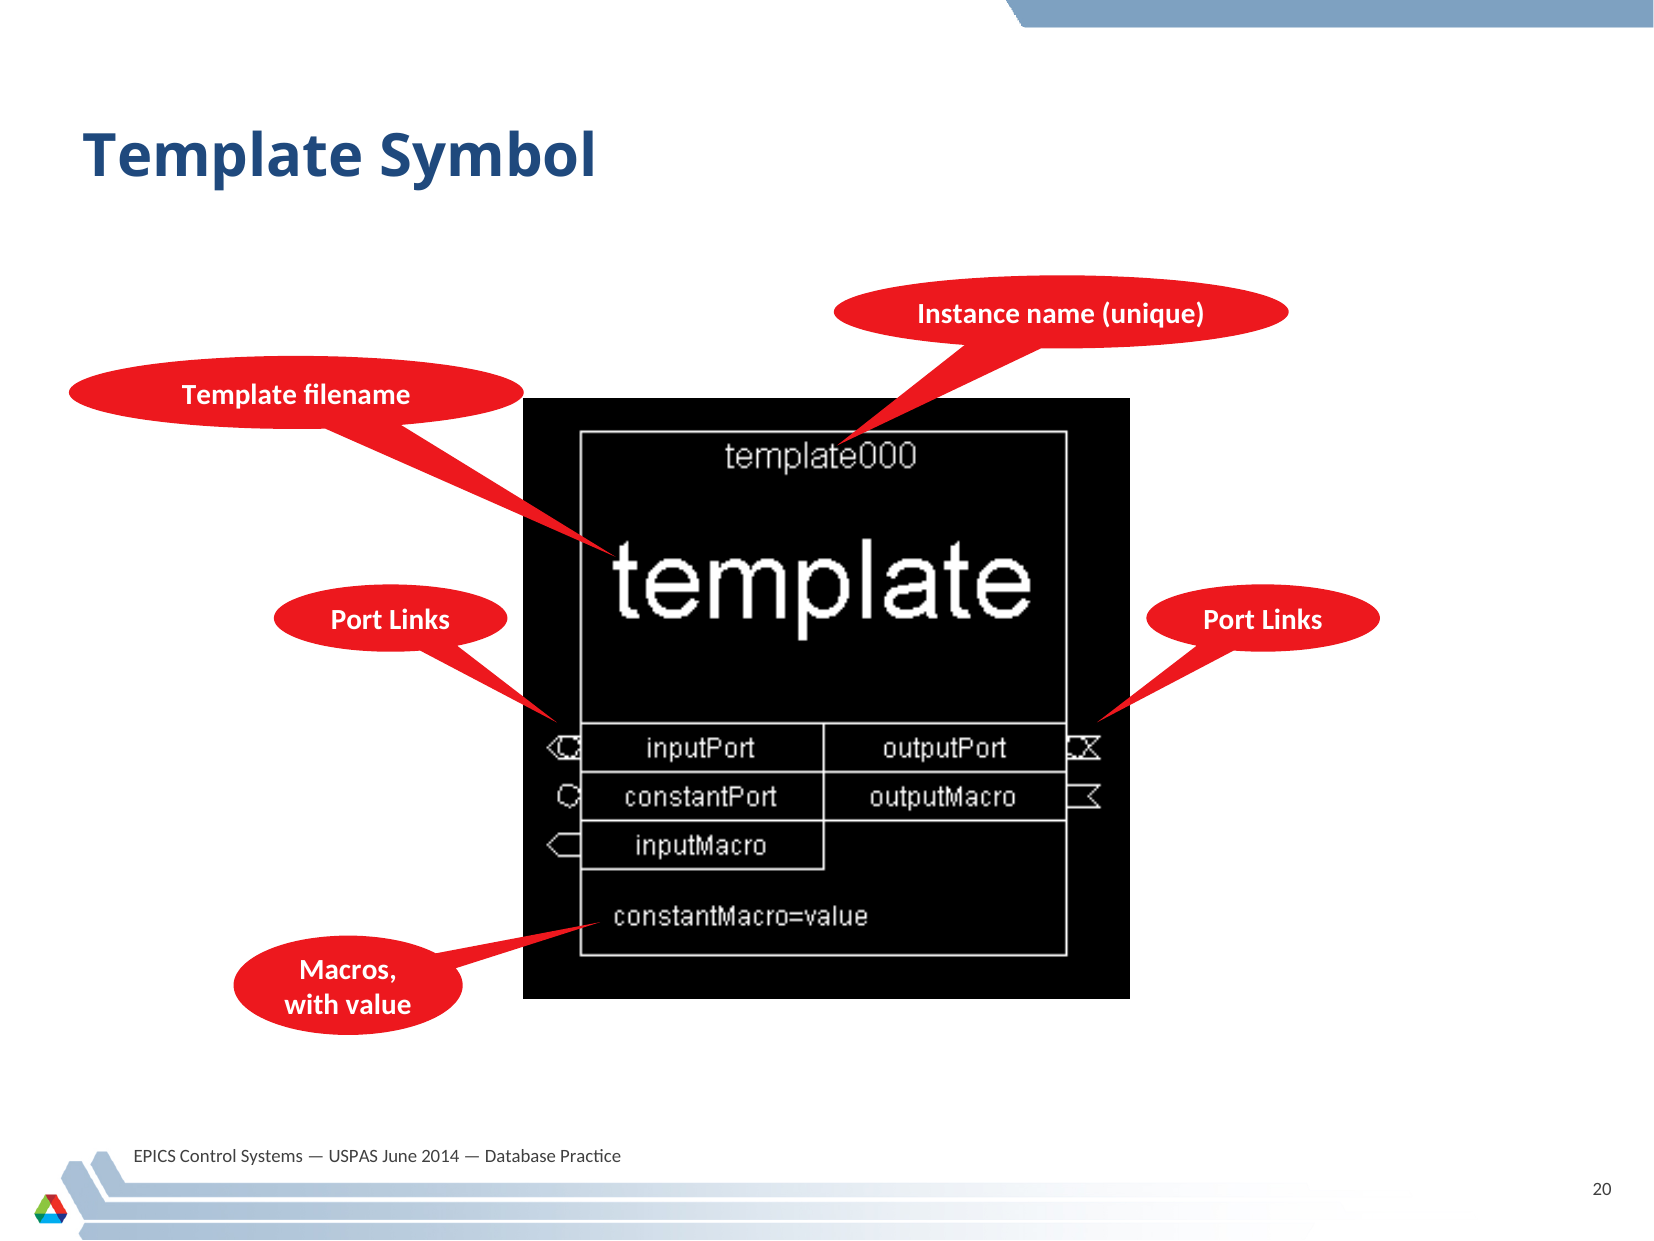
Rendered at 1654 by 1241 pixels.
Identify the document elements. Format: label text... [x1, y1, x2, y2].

text_box Port Links [273, 584, 557, 723]
text_box Macros, with value [233, 922, 601, 1035]
picture [523, 398, 1130, 999]
text_box Instance name (unique) [833, 275, 1289, 446]
text_box Template filename [68, 355, 616, 557]
picture [0, 0, 1654, 29]
title Template Symbol [82, 49, 1571, 257]
picture [0, 1143, 1654, 1240]
text_box Port Links [1096, 584, 1380, 723]
